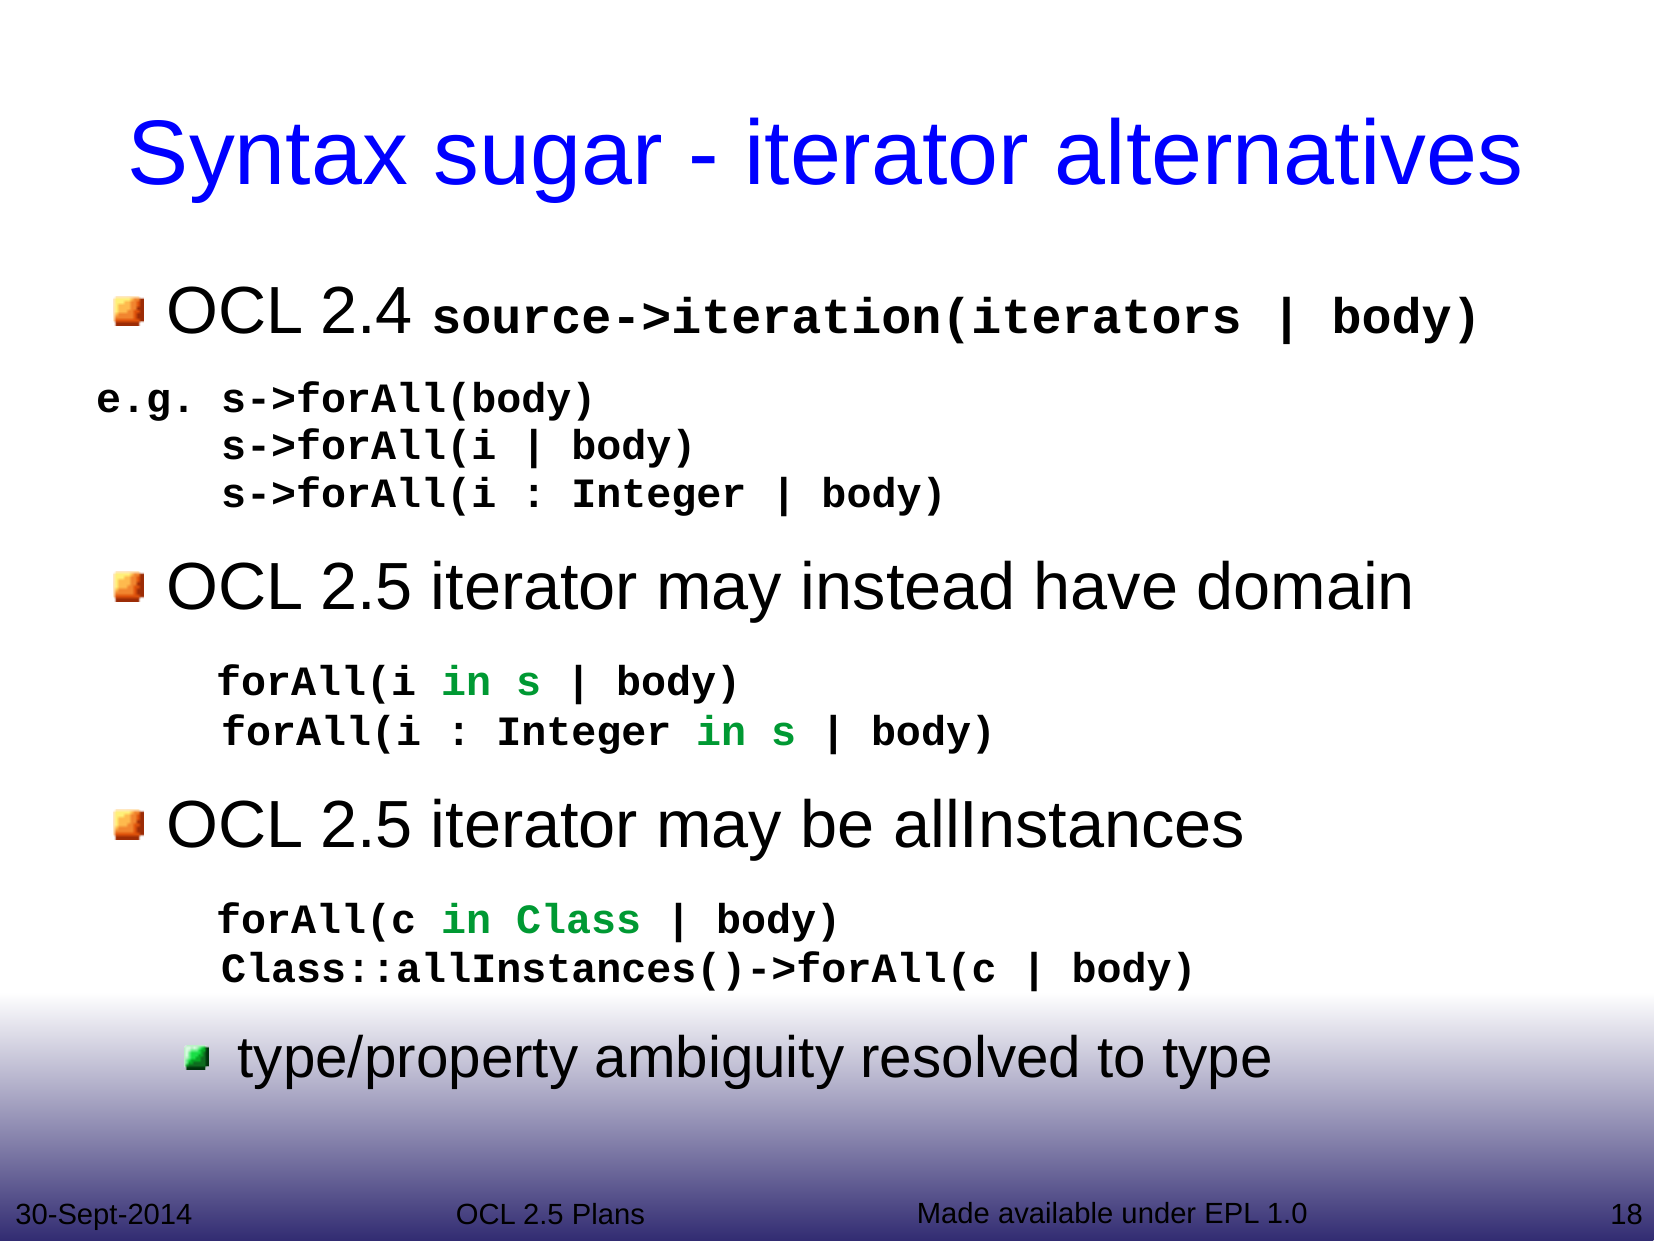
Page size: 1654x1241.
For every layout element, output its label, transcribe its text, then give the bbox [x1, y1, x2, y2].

title Syntax sugar - iterator alternatives [82, 49, 1571, 257]
list OCL 2.4 source->iteration(iterators | body) e.g. s->forAll(body) s->forAll(i | body) s->forAll(i : Integer | body) OCL 2.5 iterator may instead have domain forAll(i in s | body) forAll(i : Integer in s | body) OCL 2.5 iterator may be allInstances forAll(c in Class | body) Class::allInstances()->forAll(c | body) type/property ambiguity resolved to type [95, 273, 1585, 1093]
